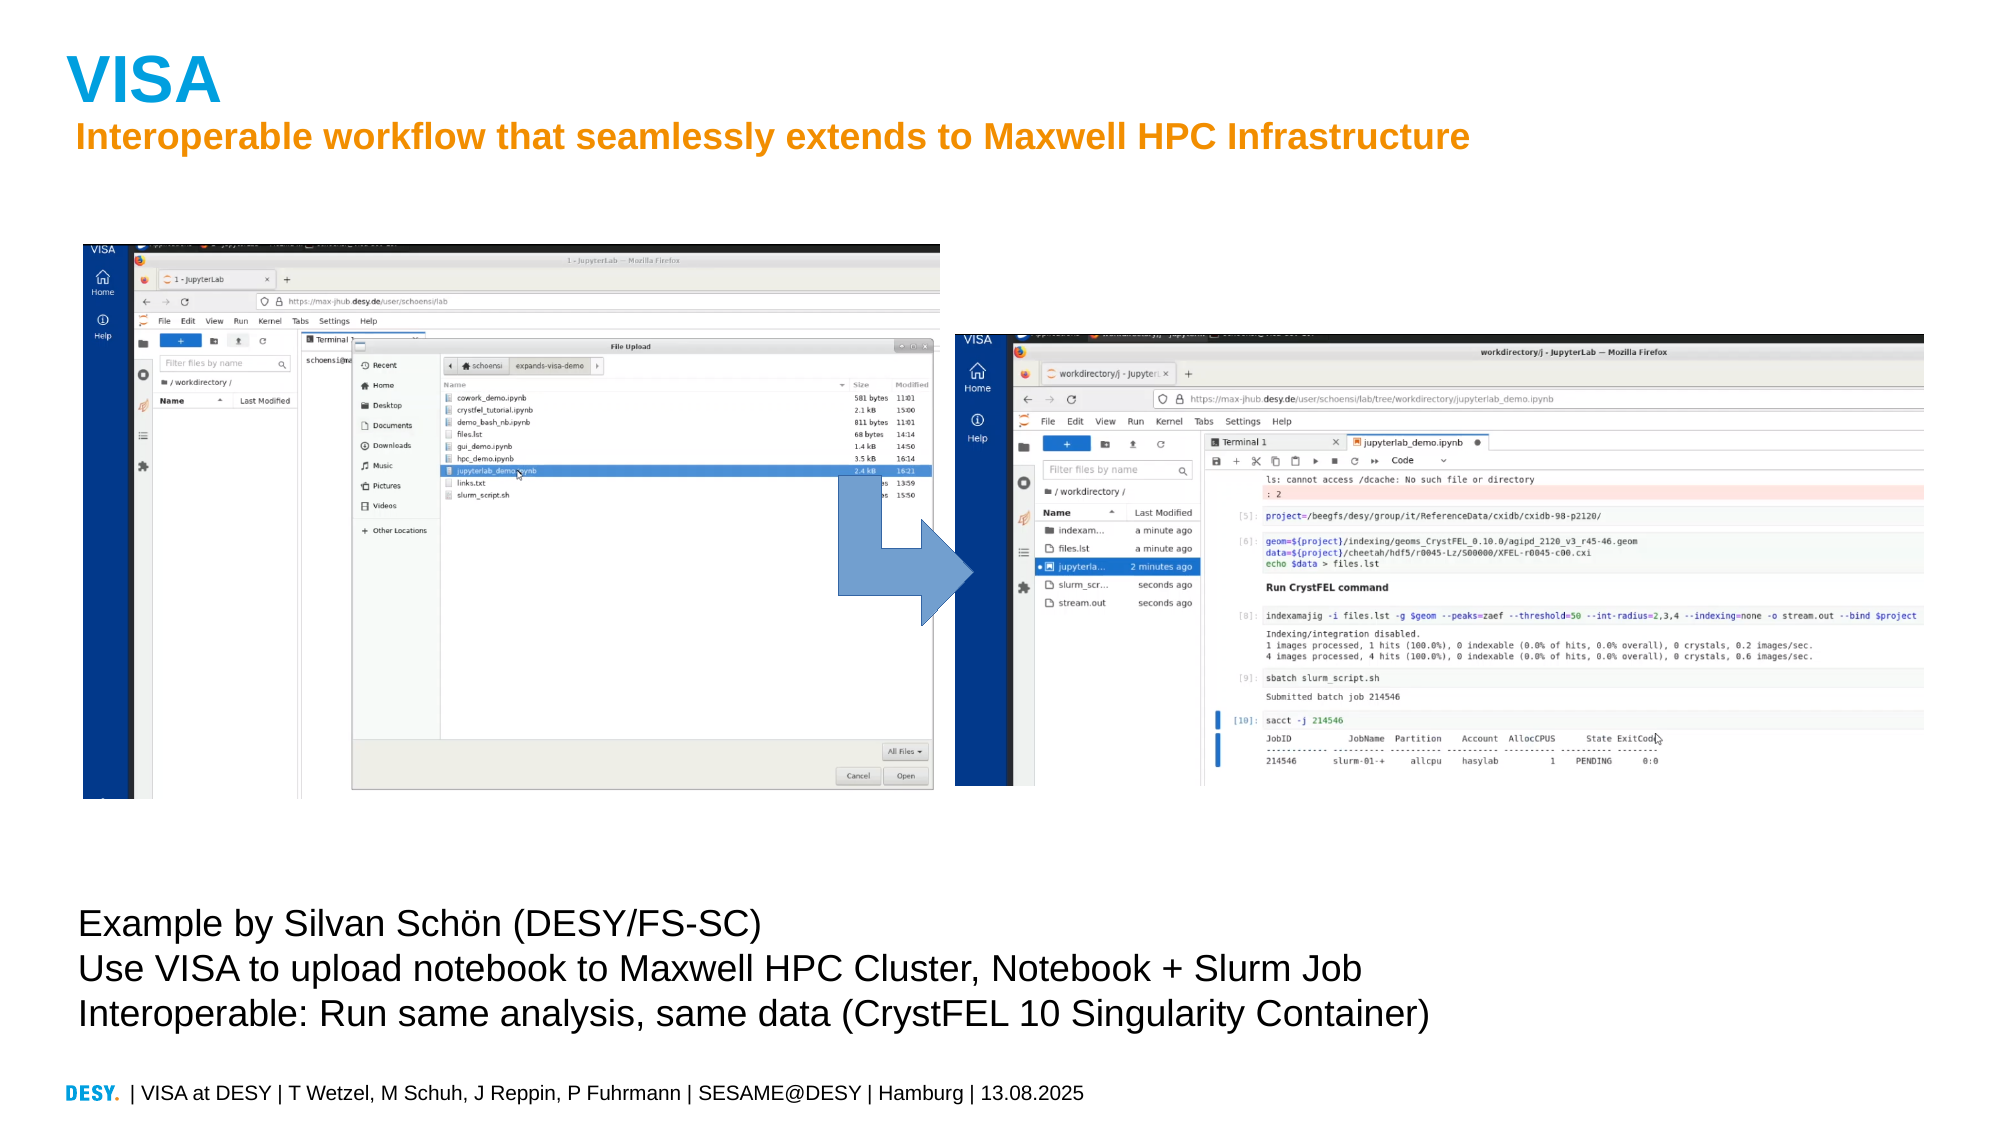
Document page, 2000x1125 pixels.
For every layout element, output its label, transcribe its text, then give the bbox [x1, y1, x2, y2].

text_box Example by Silvan Schön (DESY/FS-SC) Use VISA to upload notebook to Maxwell HPC Cluster, Notebook + Slurm Job Interoperable: Run same analysis, same data (CrystFEL 10 Singularity Container) [63, 891, 1920, 990]
picture [955, 334, 1924, 786]
text_box Interoperable workflow that seamlessly extends to Maxwell HPC Infrastructure [60, 104, 1980, 161]
text_box VISA [66, 45, 1932, 104]
picture [83, 244, 940, 799]
text_box [838, 475, 974, 626]
